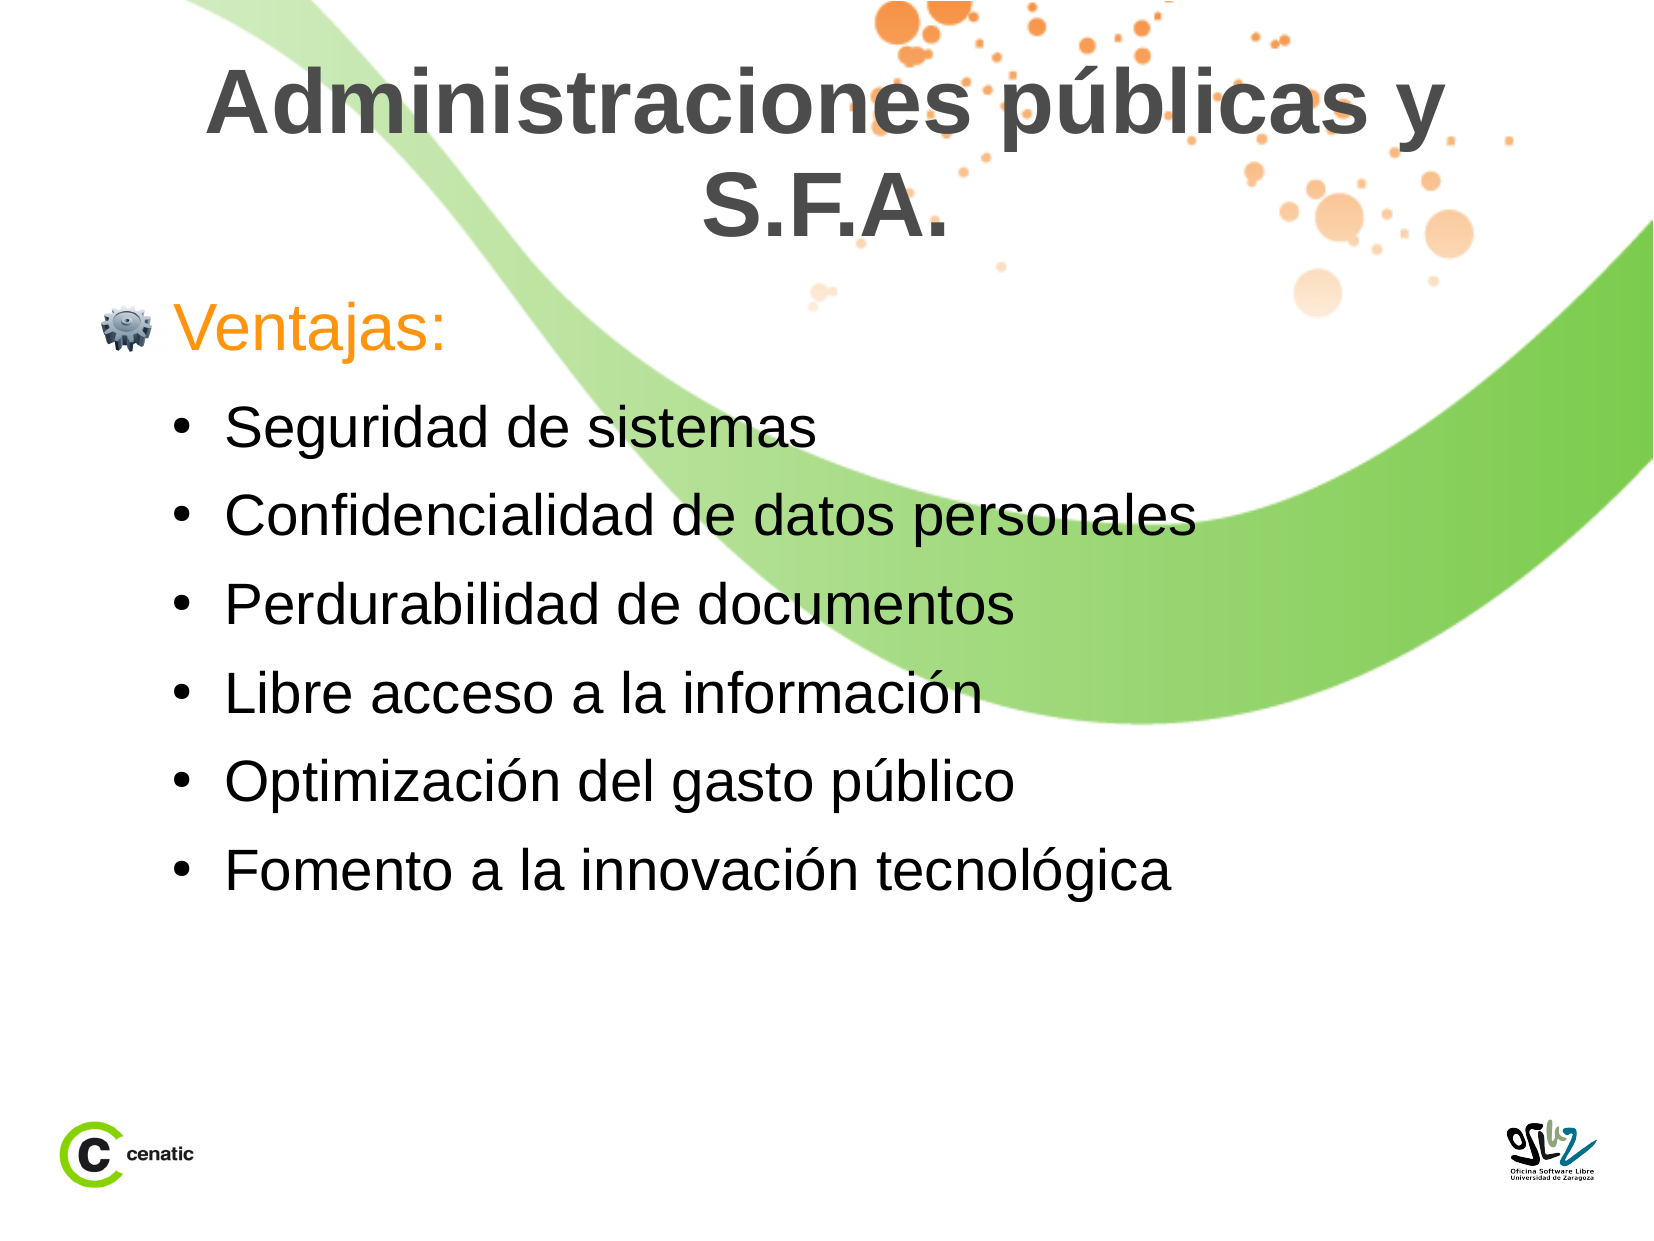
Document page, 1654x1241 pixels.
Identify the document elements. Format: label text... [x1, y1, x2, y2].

title Administraciones públicas y S.F.A. [82, 50, 1571, 256]
list Ventajas: Seguridad de sistemas Confidencialidad de datos personales Perdurabilidad de documentos Libre acceso a la información Optimización del gasto público Fomento a la innovación tecnológica [82, 290, 1571, 1094]
picture [183, 0, 1653, 755]
picture [59, 1121, 194, 1188]
picture [1505, 1119, 1600, 1182]
